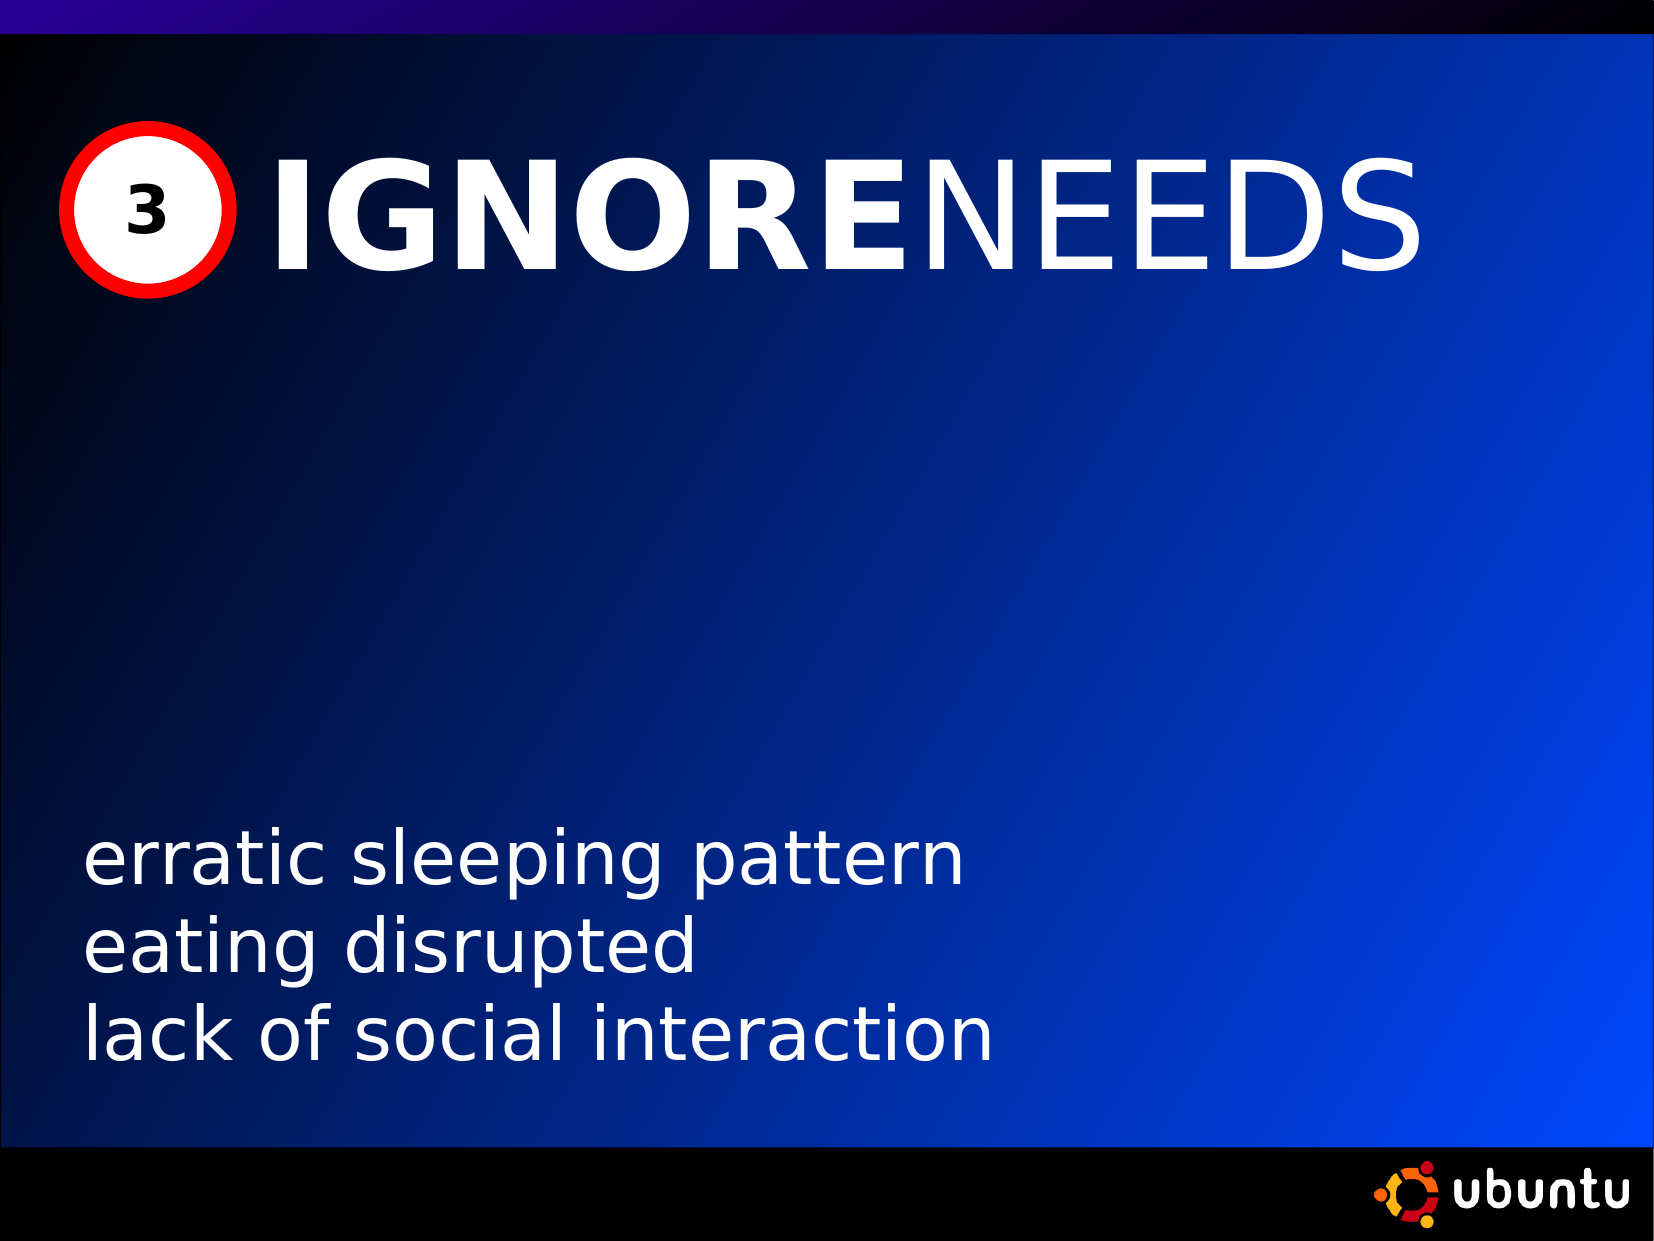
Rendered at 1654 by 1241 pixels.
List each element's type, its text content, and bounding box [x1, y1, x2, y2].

text_box 3 [66, 128, 230, 292]
text_box [0, 0, 1654, 1241]
text_box IGNORENEEDS [265, 128, 1428, 304]
text_box erratic sleeping pattern eating disrupted lack of social interaction [82, 813, 998, 1078]
picture [1374, 1161, 1629, 1228]
